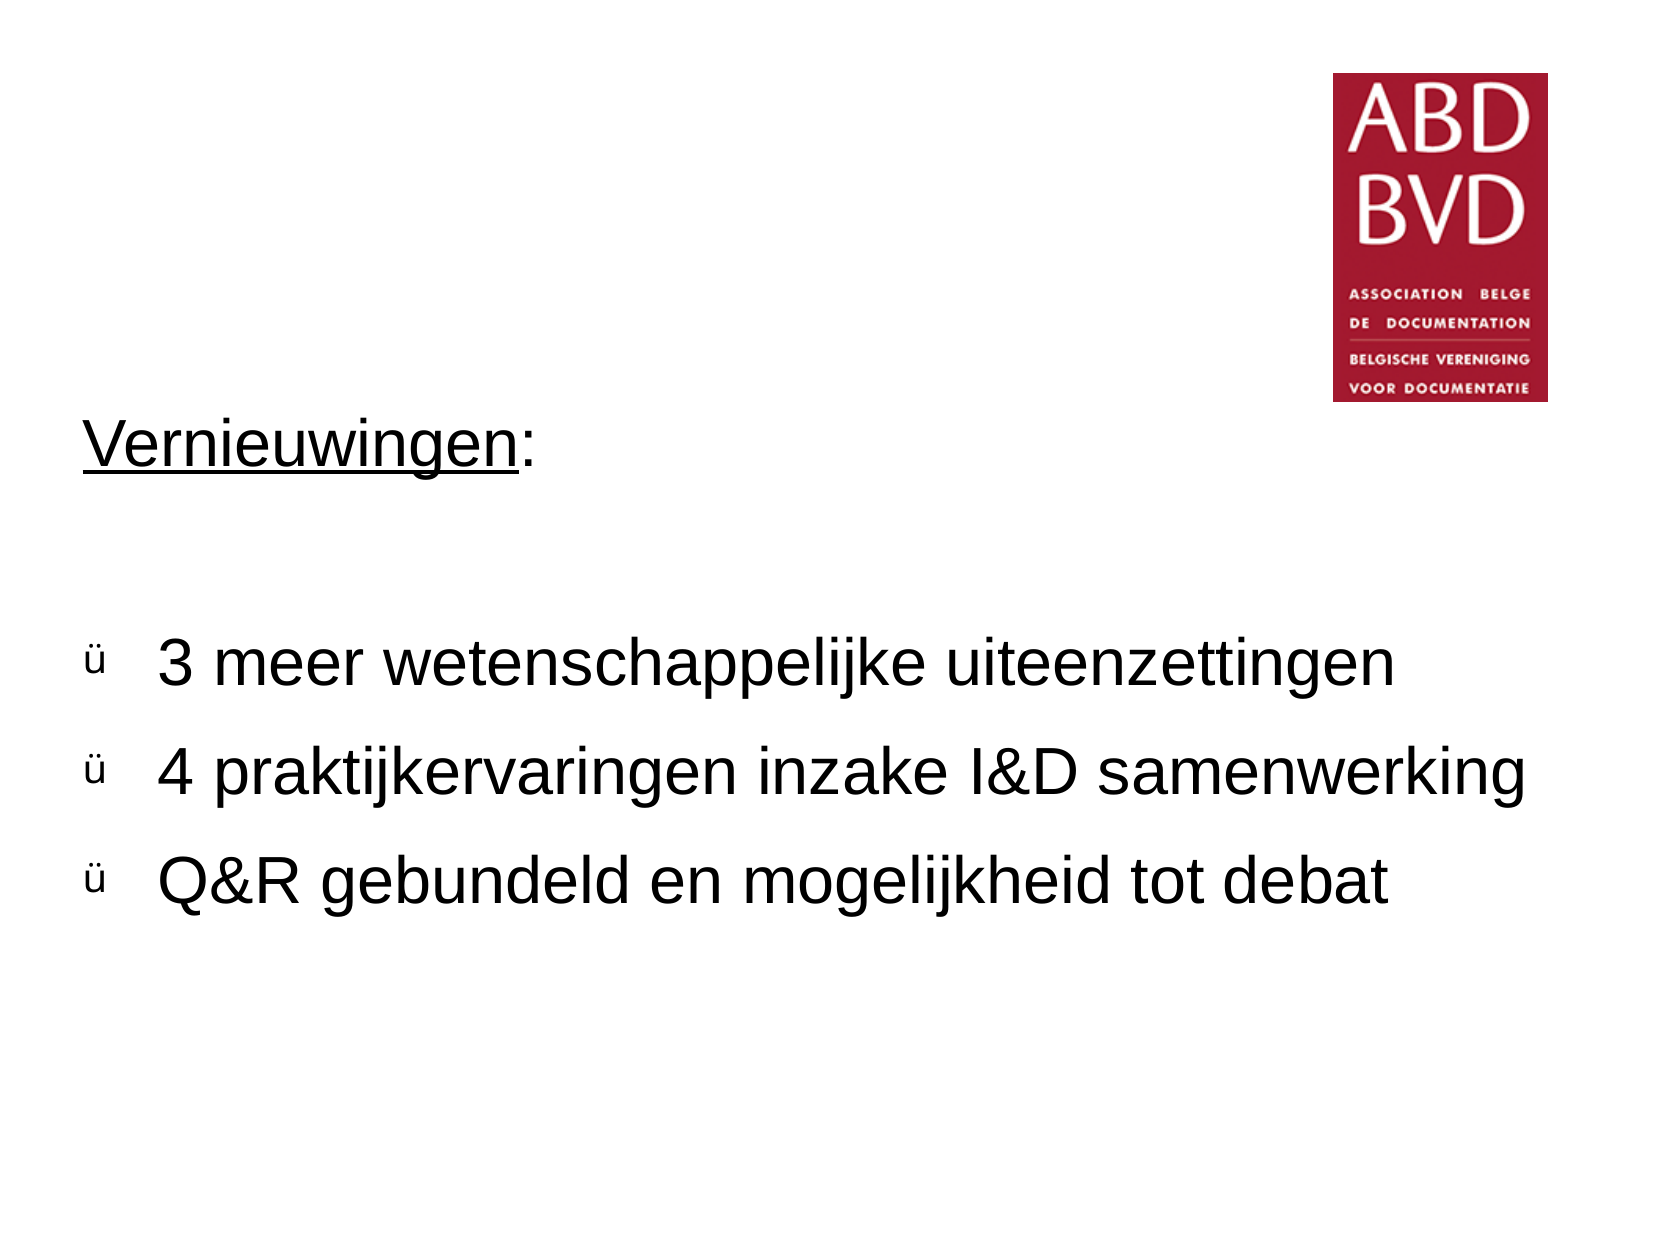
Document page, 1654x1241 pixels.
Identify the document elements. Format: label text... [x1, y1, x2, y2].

title [82, 49, 1571, 257]
picture [1333, 73, 1548, 402]
list Vernieuwingen: 3 meer wetenschappelijke uiteenzettingen 4 praktijkervaringen inzake I&D samenwerking Q&R gebundeld en mogelijkheid tot debat [82, 290, 1571, 1109]
